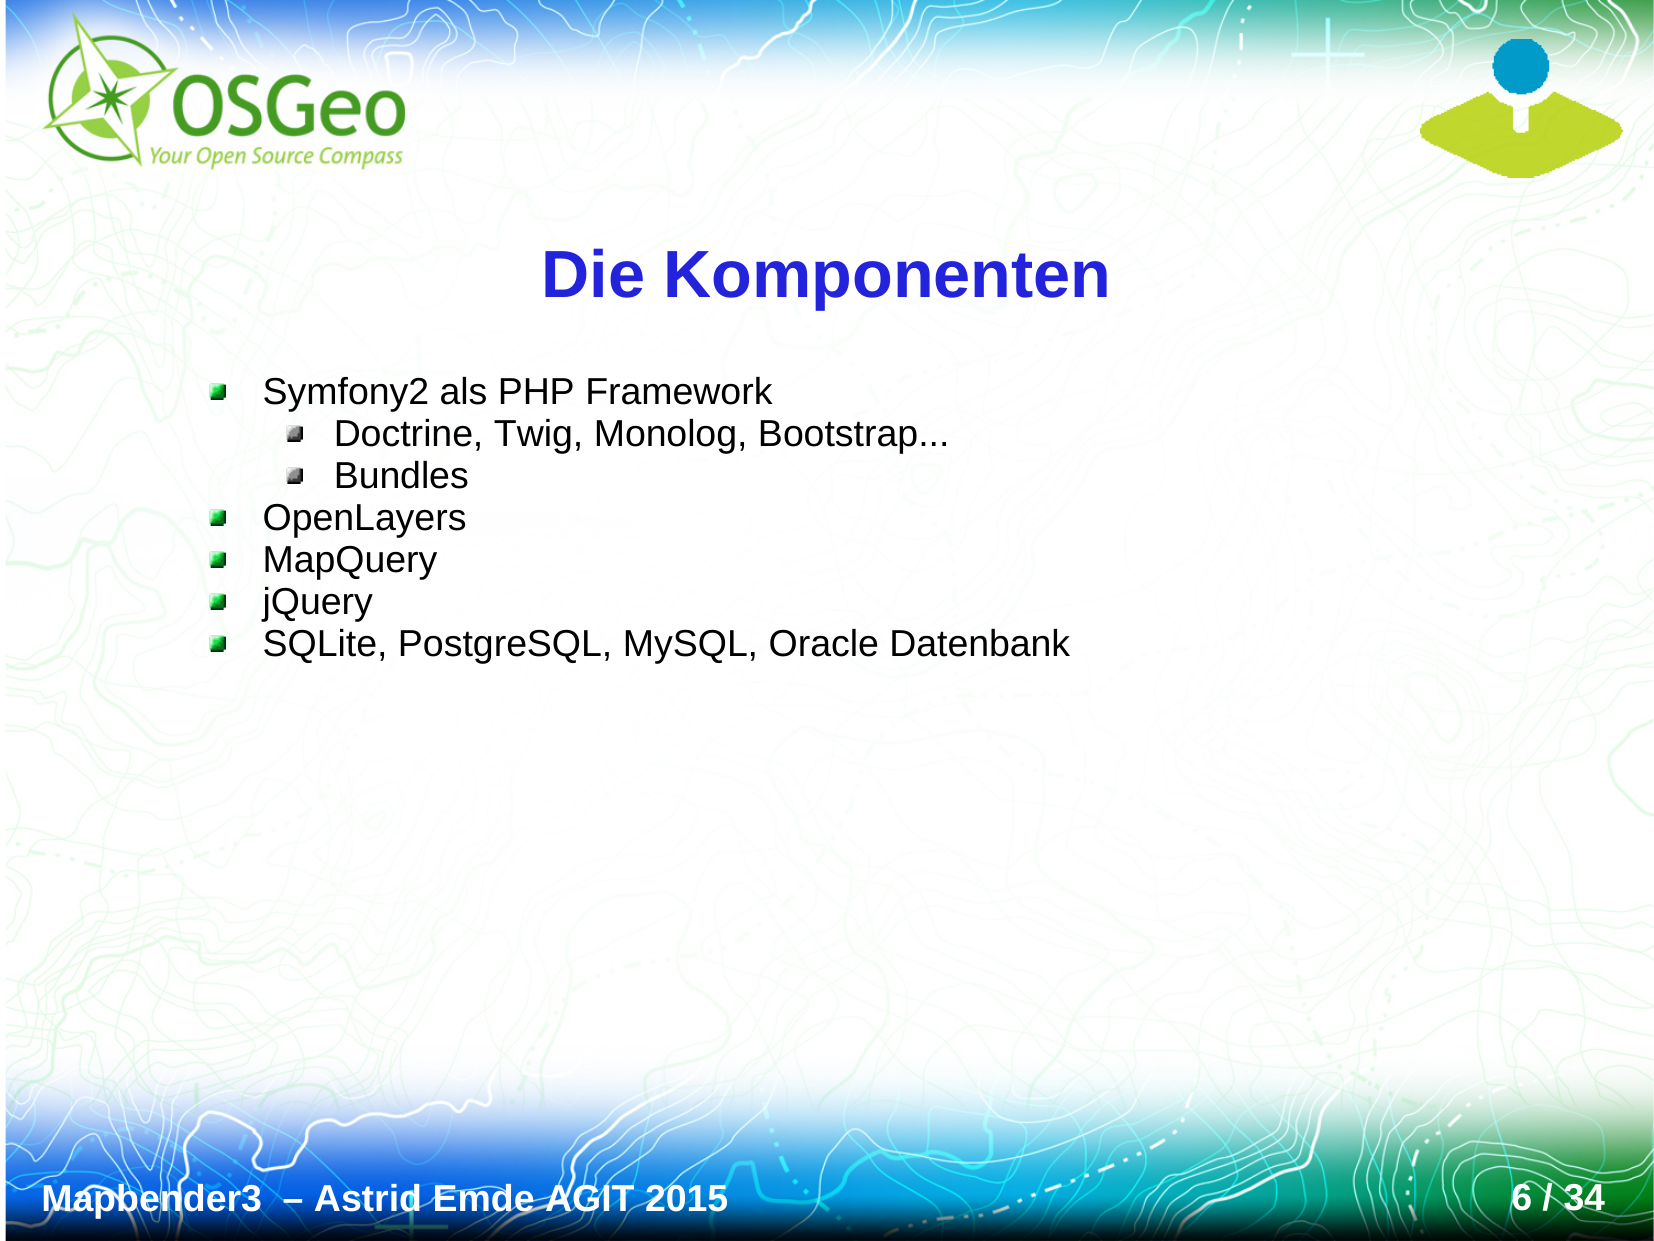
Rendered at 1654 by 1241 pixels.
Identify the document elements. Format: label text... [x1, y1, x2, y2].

text_box Symfony2 als PHP Framework Doctrine, Twig, Monolog, Bootstrap... Bundles OpenLayers MapQuery jQuery SQLite, PostgreSQL, MySQL, Oracle Datenbank [177, 363, 1499, 1016]
title Die Komponenten [82, 208, 1571, 342]
picture [5, 0, 1654, 1241]
